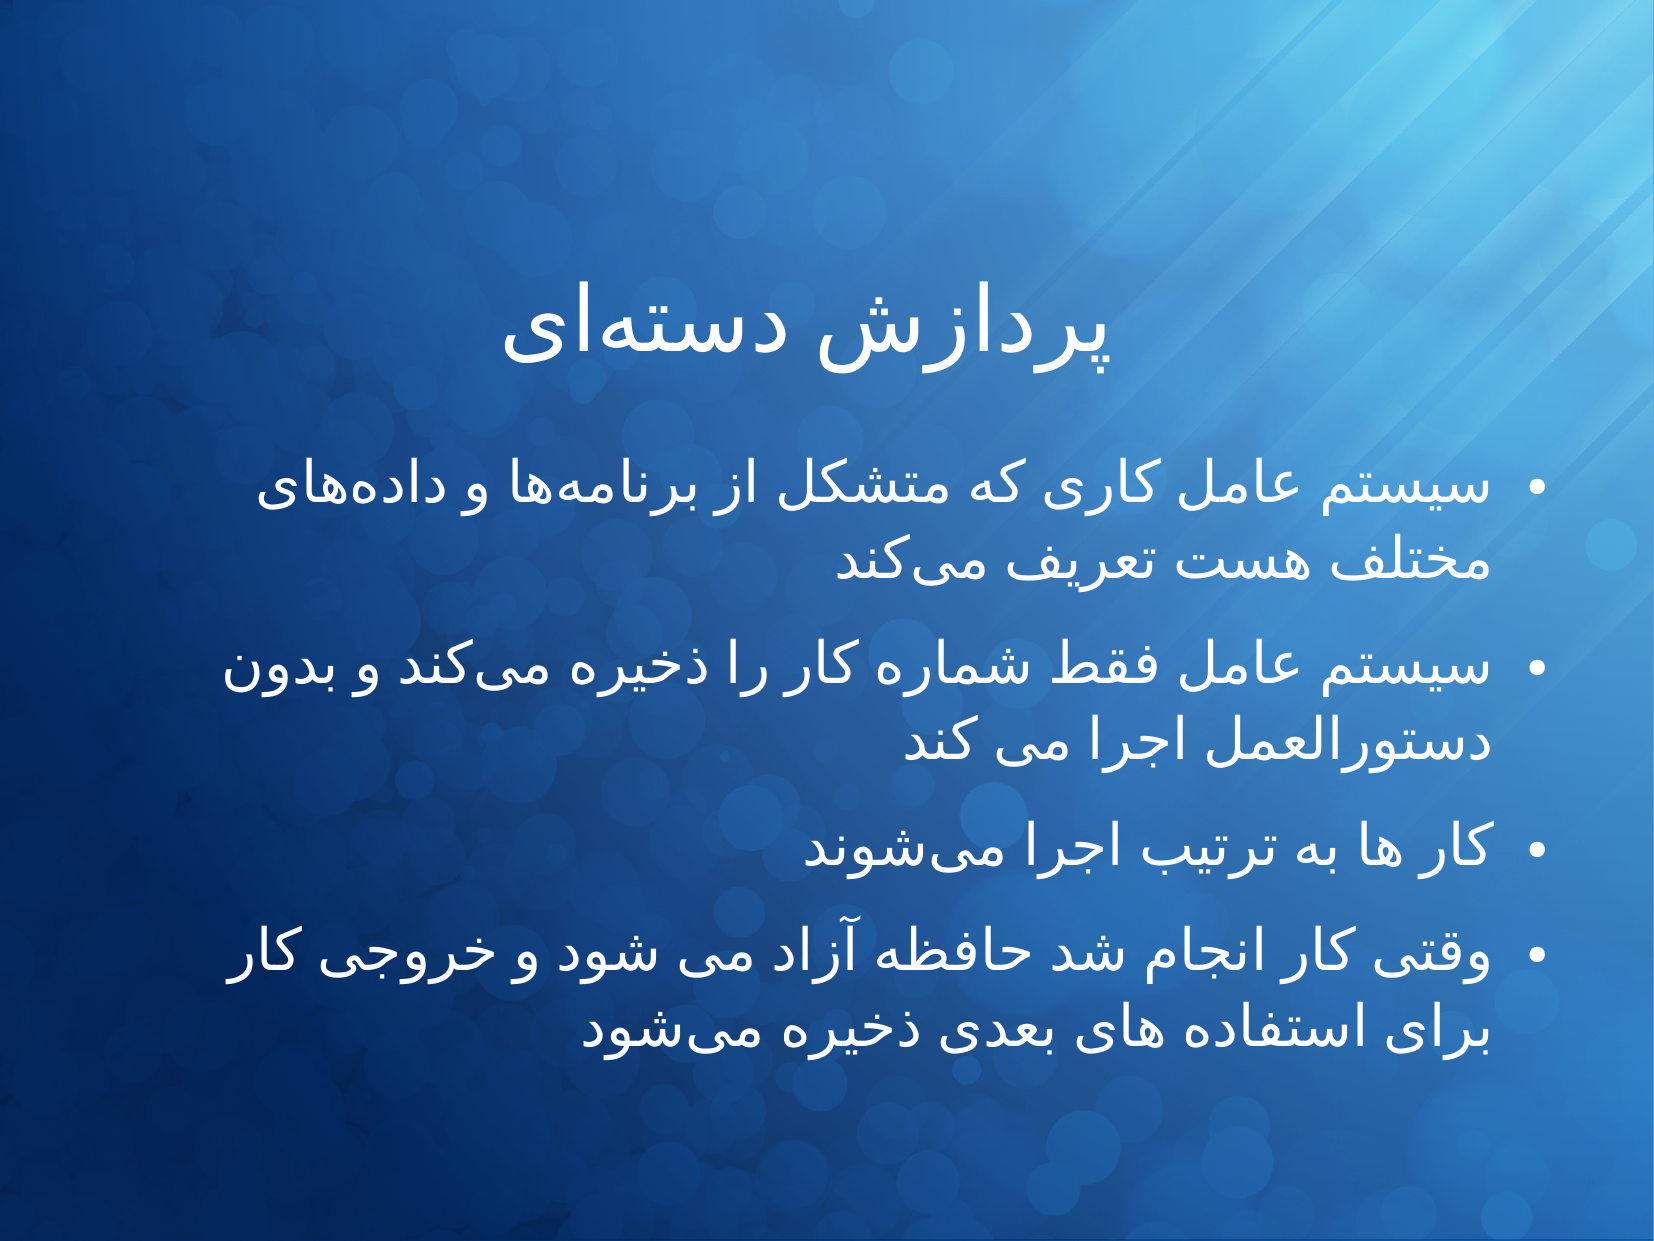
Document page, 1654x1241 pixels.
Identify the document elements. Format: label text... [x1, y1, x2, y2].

title پردازش دسته‌ای [112, 244, 1501, 413]
list سیستم عامل کاری که متشکل از برنامه‌ها و داده‌های مختلف هست تعریف می‌کند سیستم عامل فقط شماره کار را ذخیره می‌کند و بدون دستورالعمل اجرا می کند کار ها به ترتیب اجرا می‌شوند وقتی کار انجام شد حافظه آزاد می شود و خروجی کار برای استفاده های بعدی ذخیره می‌شود [112, 450, 1566, 1169]
picture [0, 0, 1654, 1241]
